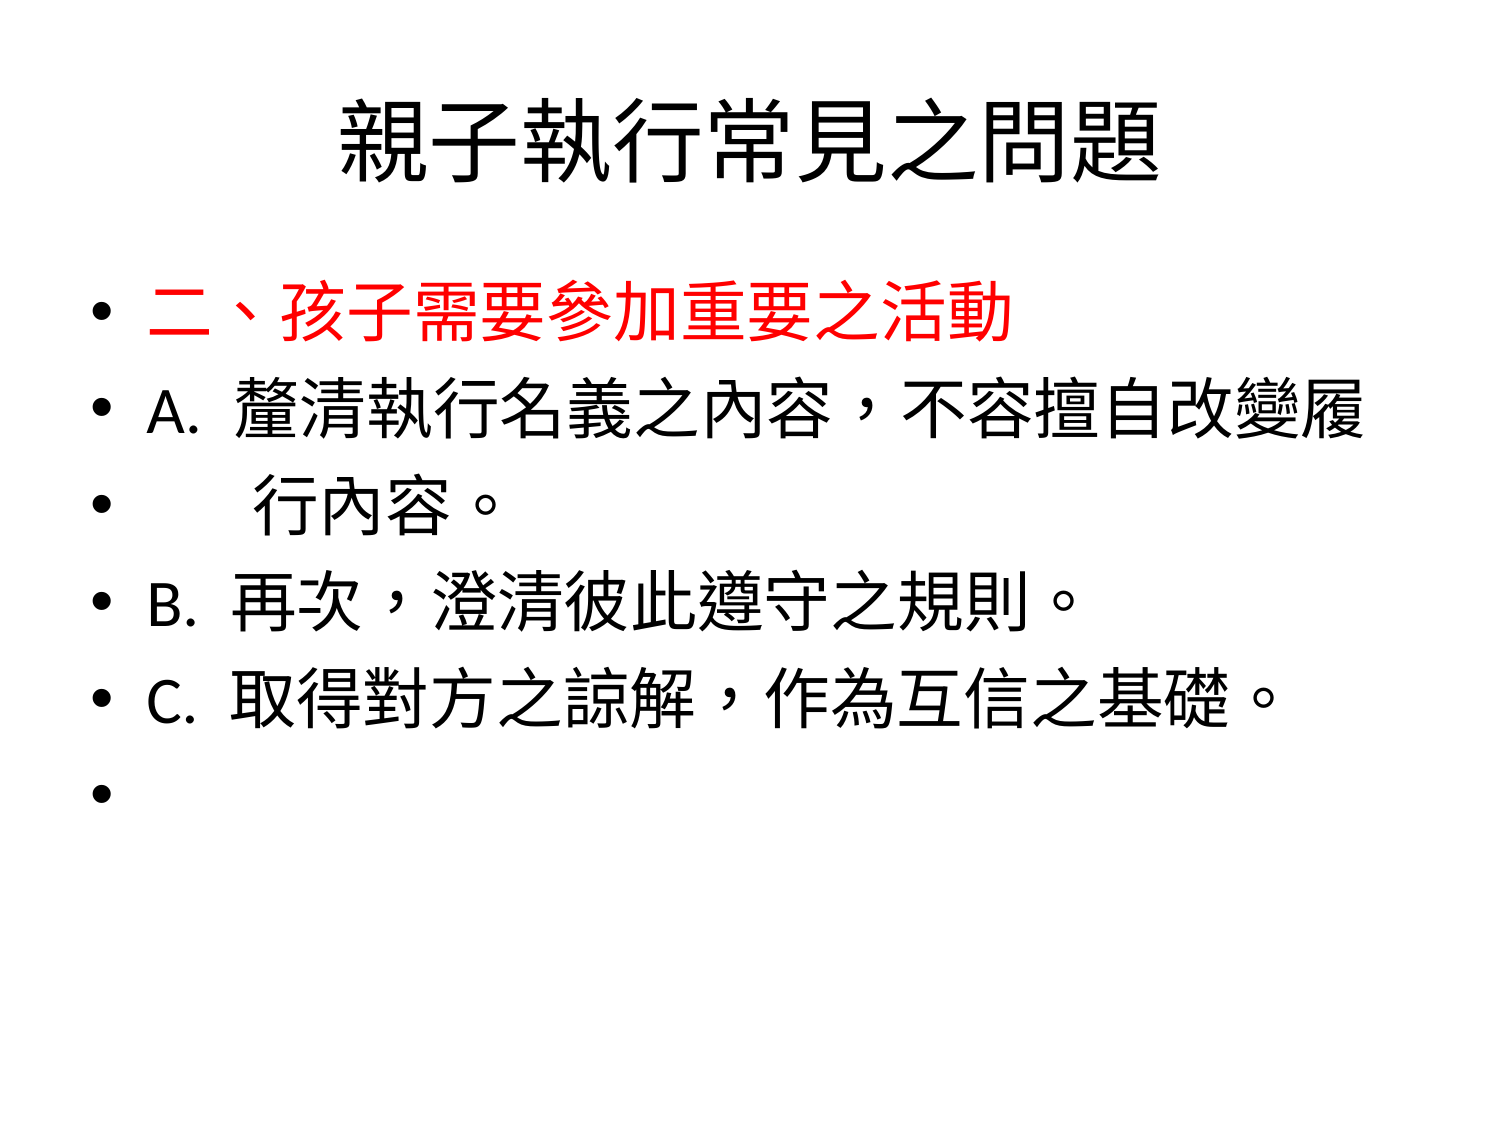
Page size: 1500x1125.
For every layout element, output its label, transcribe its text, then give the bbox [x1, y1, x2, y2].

list 二、孩子需要參加重要之活動 A. 釐清執行名義之內容，不容擅自改變履 行內容。 B. 再次，澄清彼此遵守之規則。 C. 取得對方之諒解，作為互信之基礎。 [75, 262, 1426, 1005]
title 親子執行常見之問題 [75, 45, 1426, 233]
